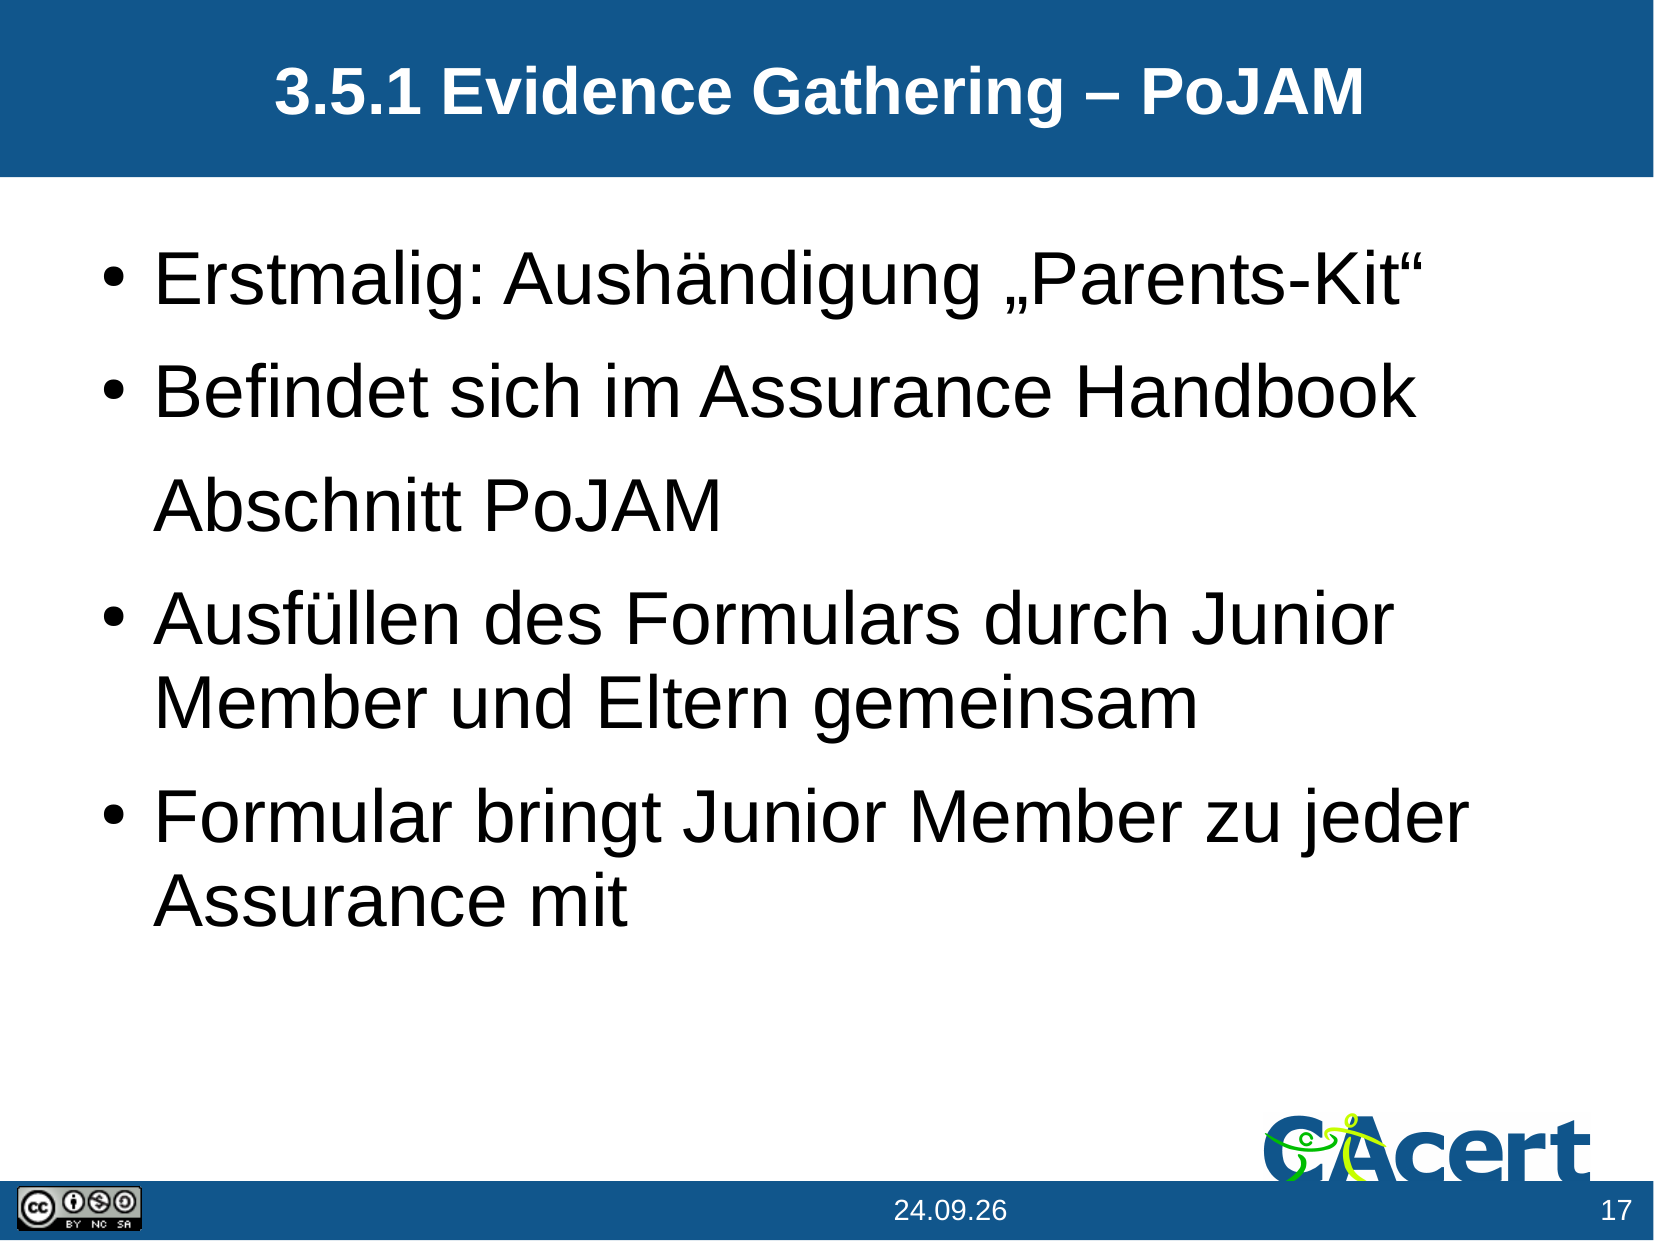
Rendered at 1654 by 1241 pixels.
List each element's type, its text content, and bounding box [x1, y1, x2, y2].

list Erstmalig: Aushändigung „Parents-Kit“ Befindet sich im Assurance Handbook Abschnitt PoJAM Ausfüllen des Formulars durch Junior Member und Eltern gemeinsam Formular bringt Junior Member zu jeder Assurance mit [82, 236, 1571, 1110]
title 3.5.1 Evidence Gathering – PoJAM [76, 17, 1565, 166]
picture [17, 1186, 142, 1231]
picture [1263, 1112, 1591, 1181]
